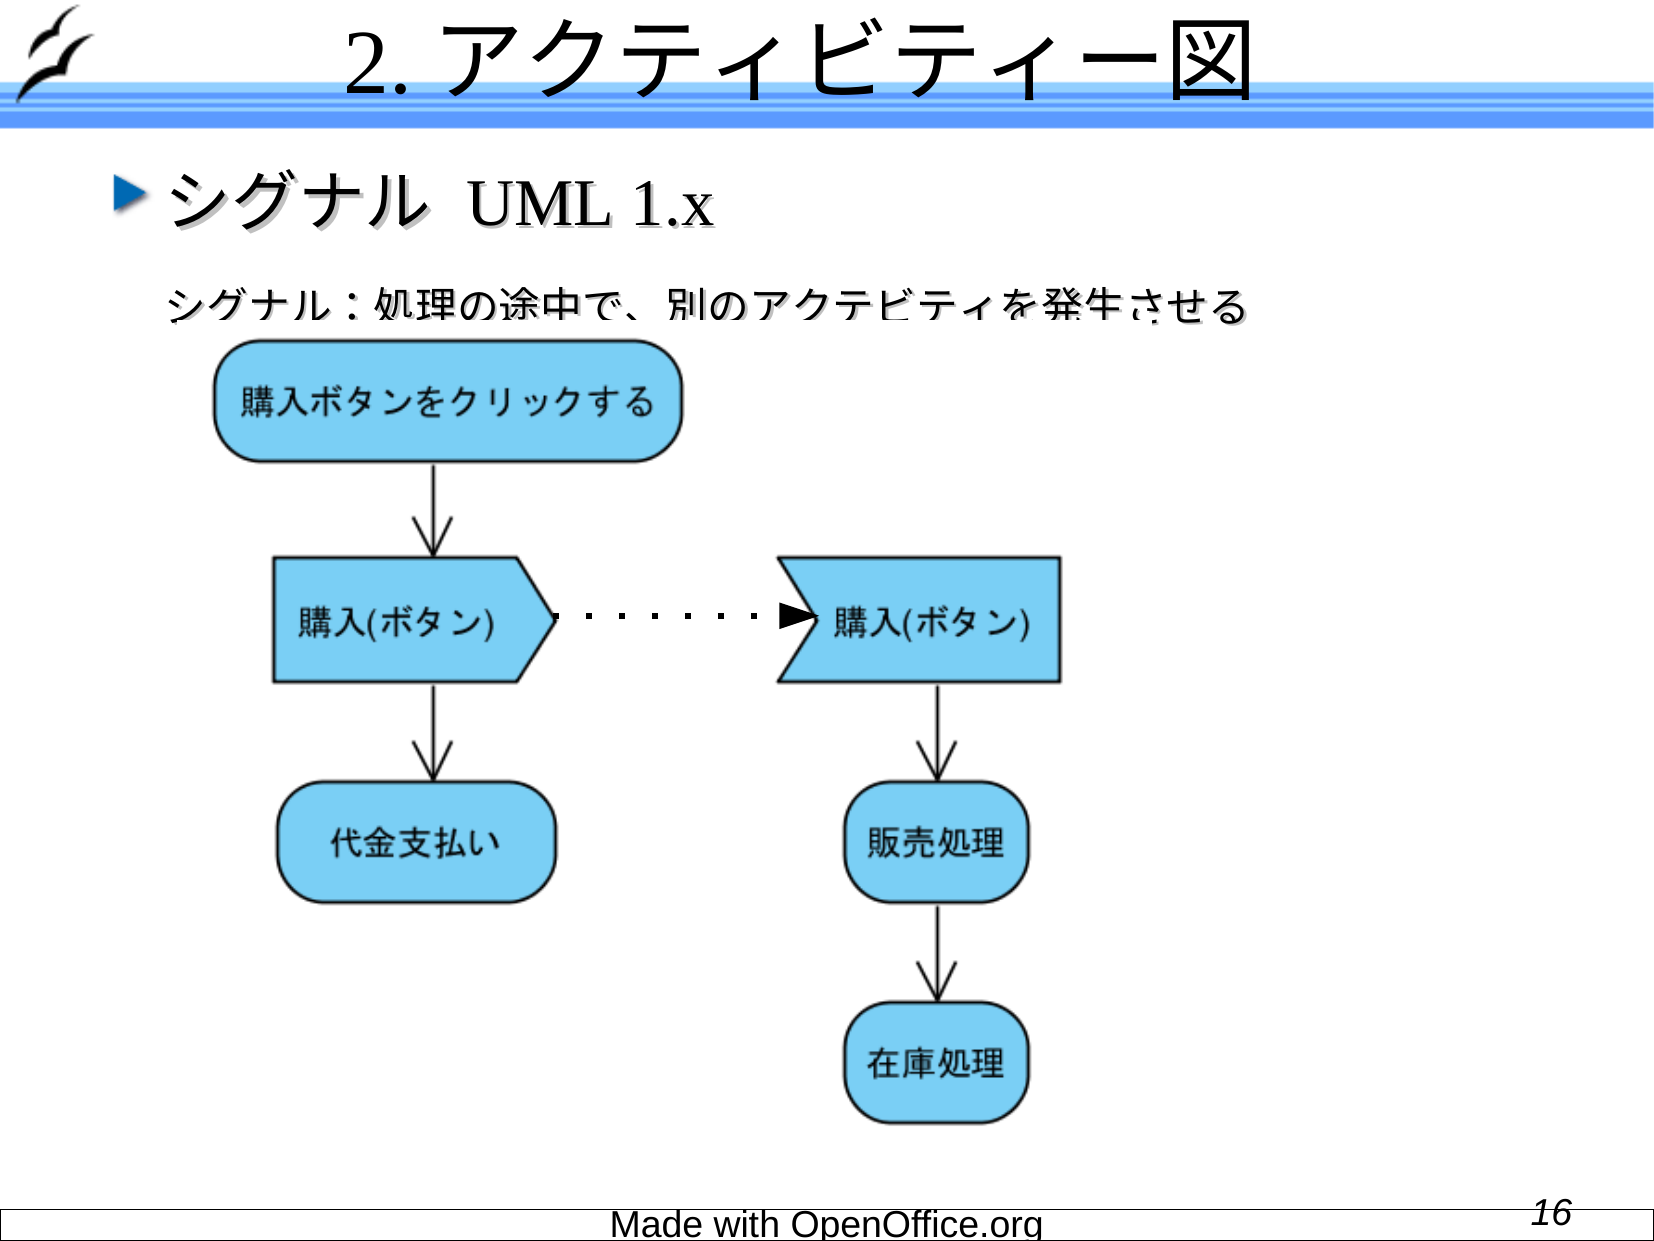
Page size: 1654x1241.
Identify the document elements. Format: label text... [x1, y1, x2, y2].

picture [177, 320, 1152, 1152]
list シグナル UML 1.x シグナル：処理の途中で、別のアクテビティを発生させる [93, 147, 1506, 1155]
picture [0, 0, 1654, 133]
title 2.アクティビティー図 [94, 0, 1507, 107]
